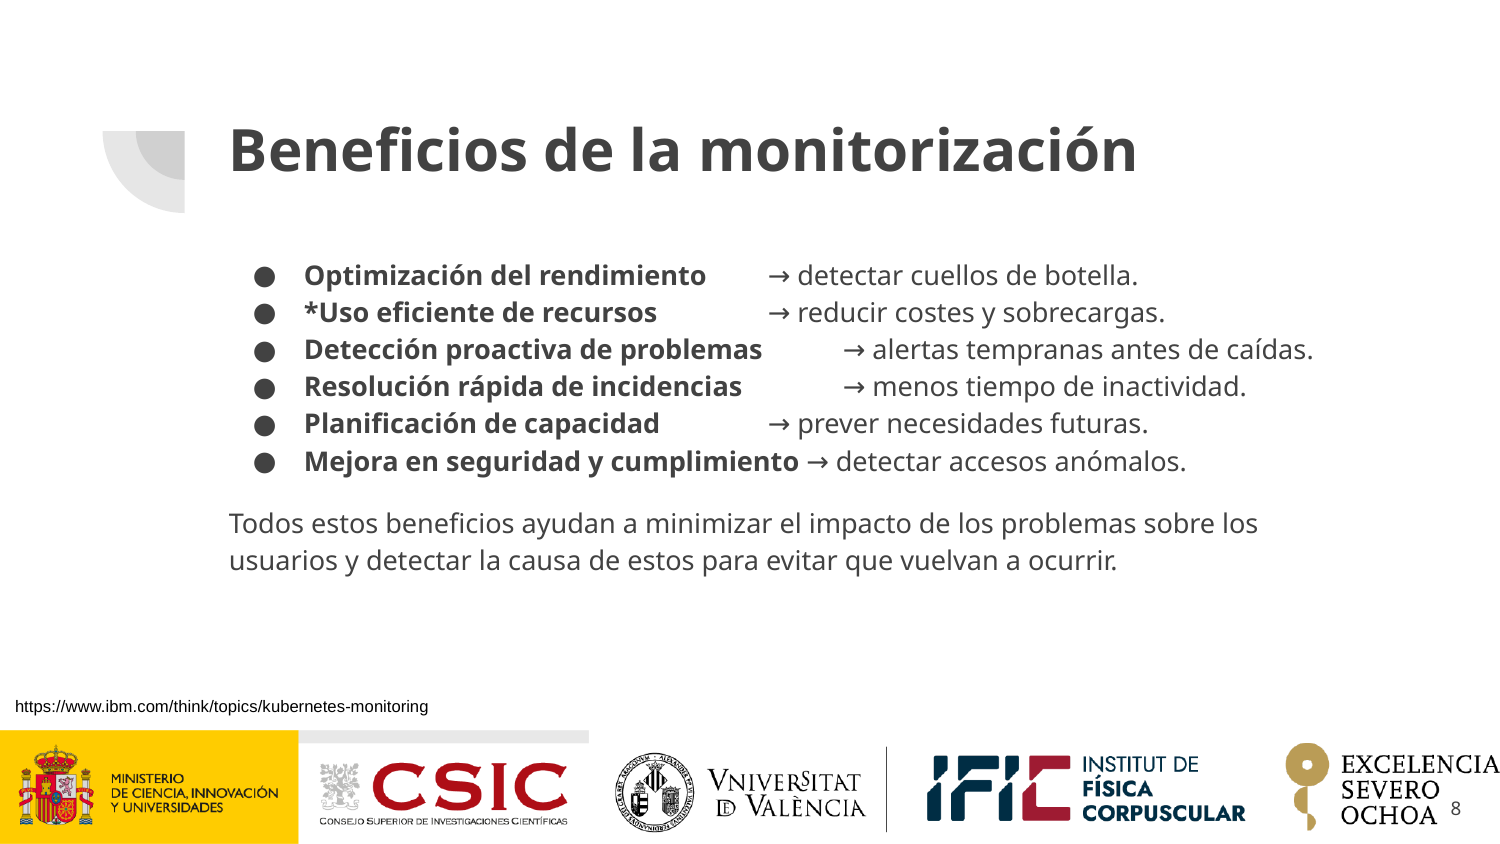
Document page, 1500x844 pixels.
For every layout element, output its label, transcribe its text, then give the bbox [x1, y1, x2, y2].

slide_number <number> [1386, 777, 1477, 842]
text_box https://www.ibm.com/think/topics/kubernetes-monitoring [0, 680, 448, 731]
title Beneficios de la monitorización [213, 98, 1368, 205]
list Optimización del rendimiento → detectar cuellos de botella. *Uso eficiente de recursos → reducir costes y sobrecargas. Detección proactiva de problemas → alertas tempranas antes de caídas. Resolución rápida de incidencias → menos tiempo de inactividad. Planificación de capacidad → prever necesidades futuras. Mejora en seguridad y cumplimiento → detectar accesos anómalos. Todos estos beneficios ayudan a minimizar el impacto de los problemas sobre los usuarios y detectar la causa de estos para evitar que vuelvan a ocurrir. [213, 238, 1368, 596]
picture [0, 730, 1500, 844]
